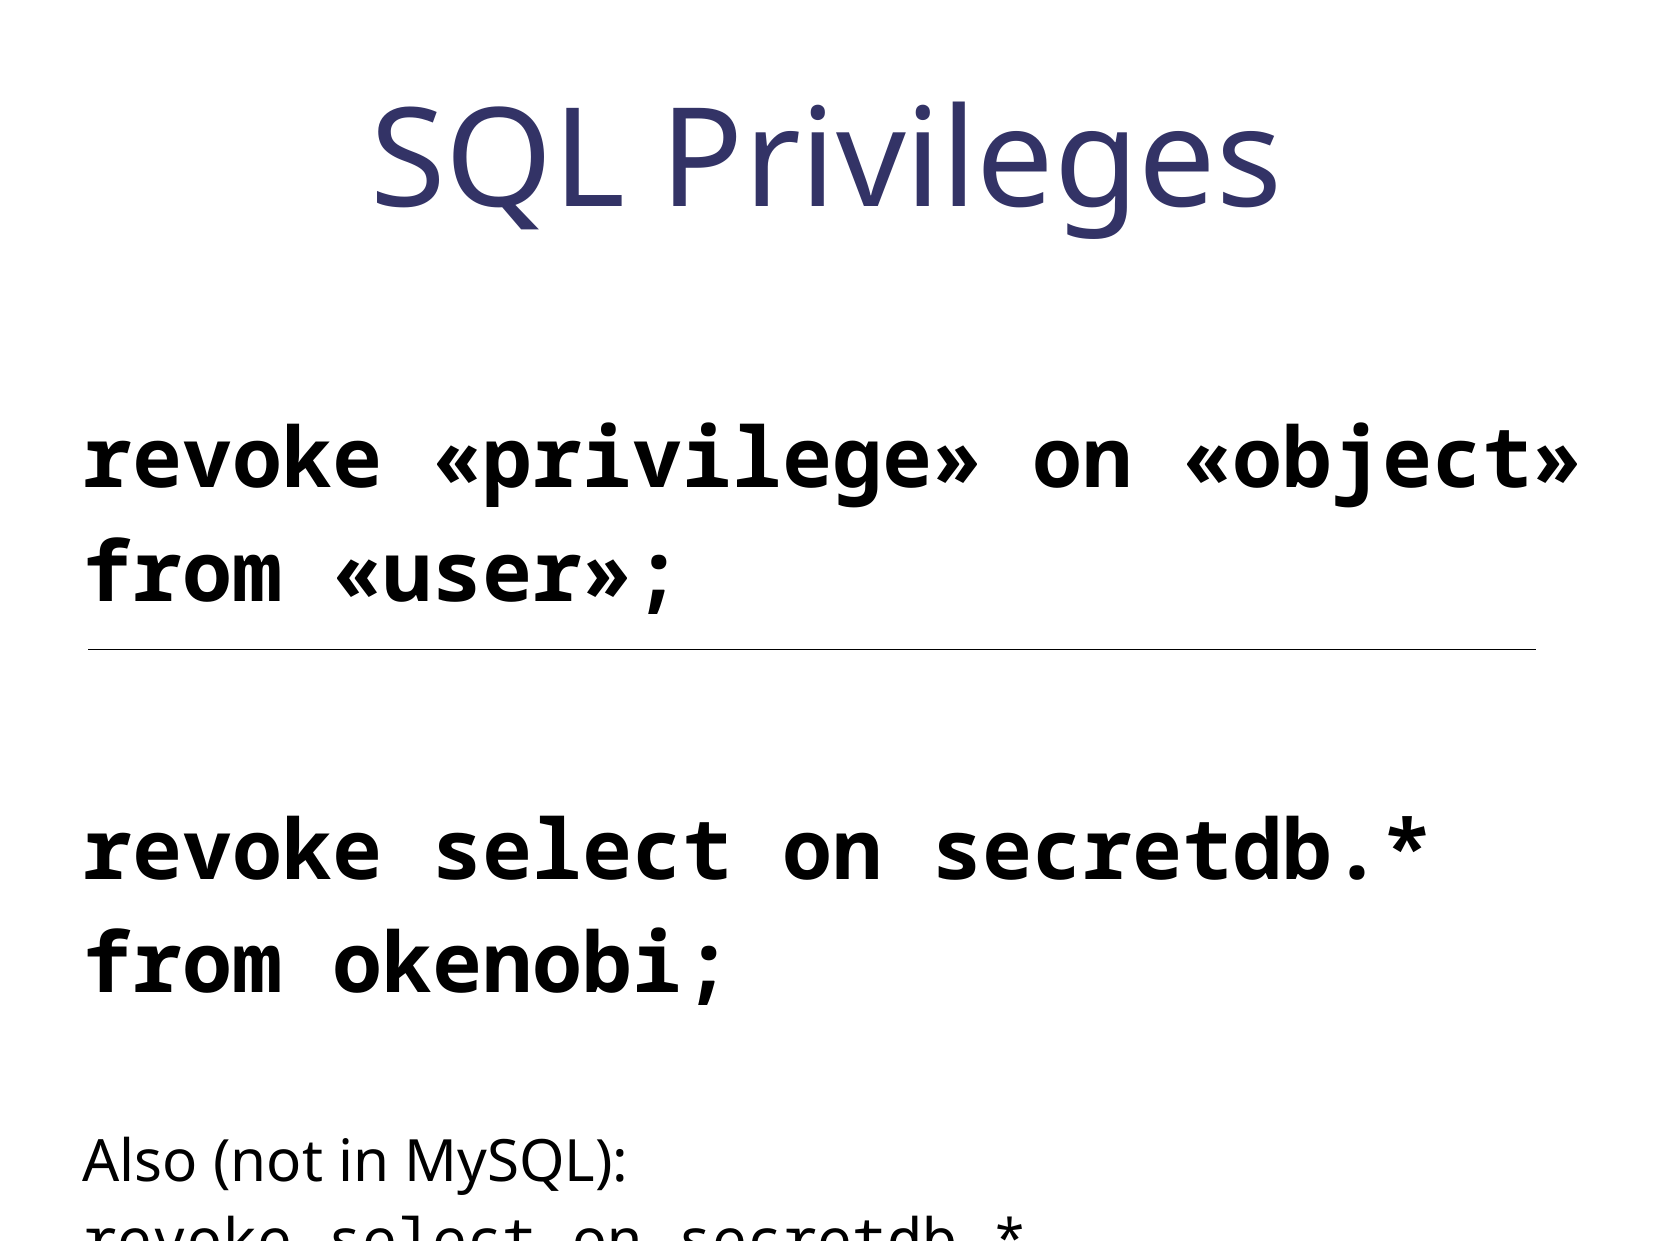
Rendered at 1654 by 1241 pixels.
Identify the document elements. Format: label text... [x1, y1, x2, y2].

title SQL Privileges [82, 56, 1571, 250]
subtitle revoke «privilege» on «object» from «user»; revoke select on secretdb.* from okenobi; Also (not in MySQL): revoke select on secretdb.* from okenobi cascade; [82, 285, 1654, 1241]
